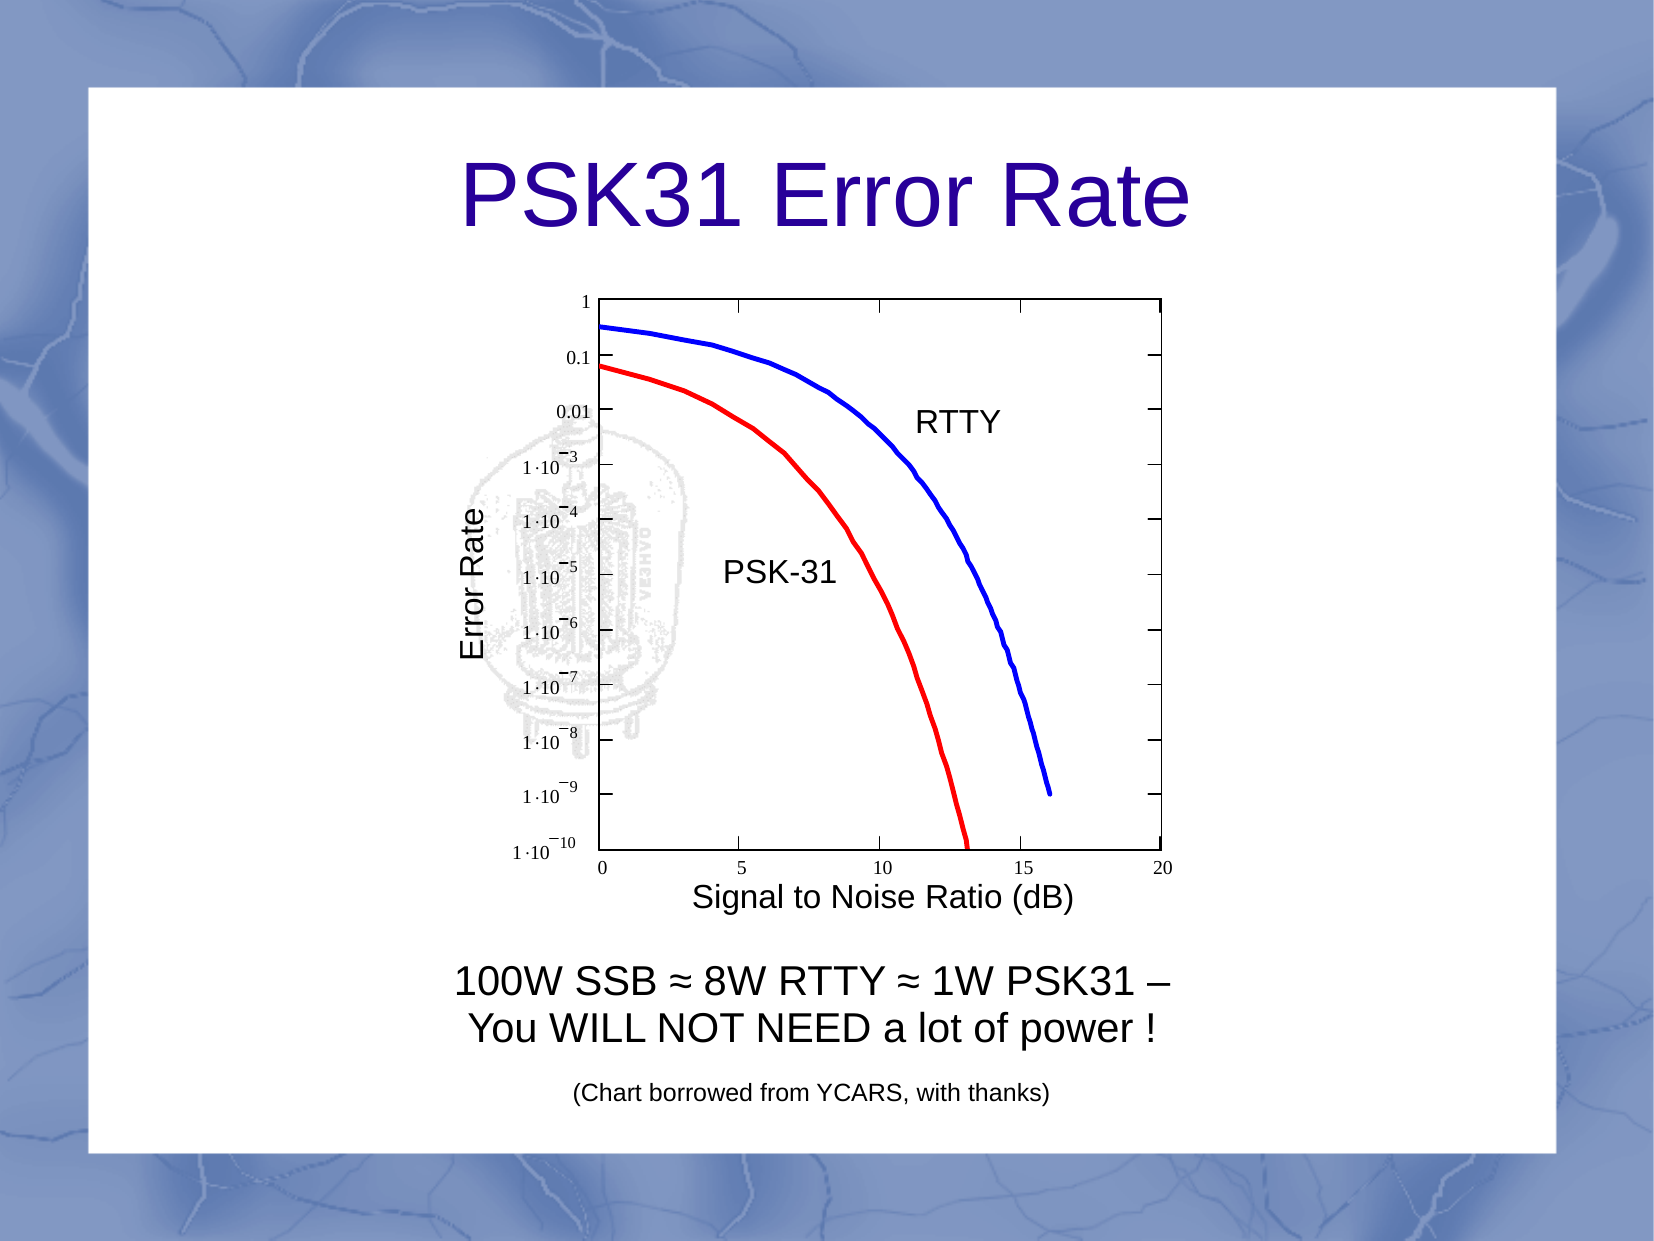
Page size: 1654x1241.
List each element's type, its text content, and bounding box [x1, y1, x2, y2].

chart [484, 271, 1285, 911]
text_box RTTY [888, 396, 1017, 449]
text_box PSK-31 [696, 546, 853, 599]
text_box Signal to Noise Ratio (dB) [665, 872, 1090, 924]
picture [0, 0, 1654, 1241]
title PSK31 Error Rate [118, 90, 1536, 298]
text_box 100W SSB ≈ 8W RTTY ≈ 1W PSK31 – You WILL NOT NEED a lot of power ! (Chart borrowed from YCARS, with thanks) [177, 950, 1447, 1115]
text_box Error Rate [446, 446, 499, 688]
